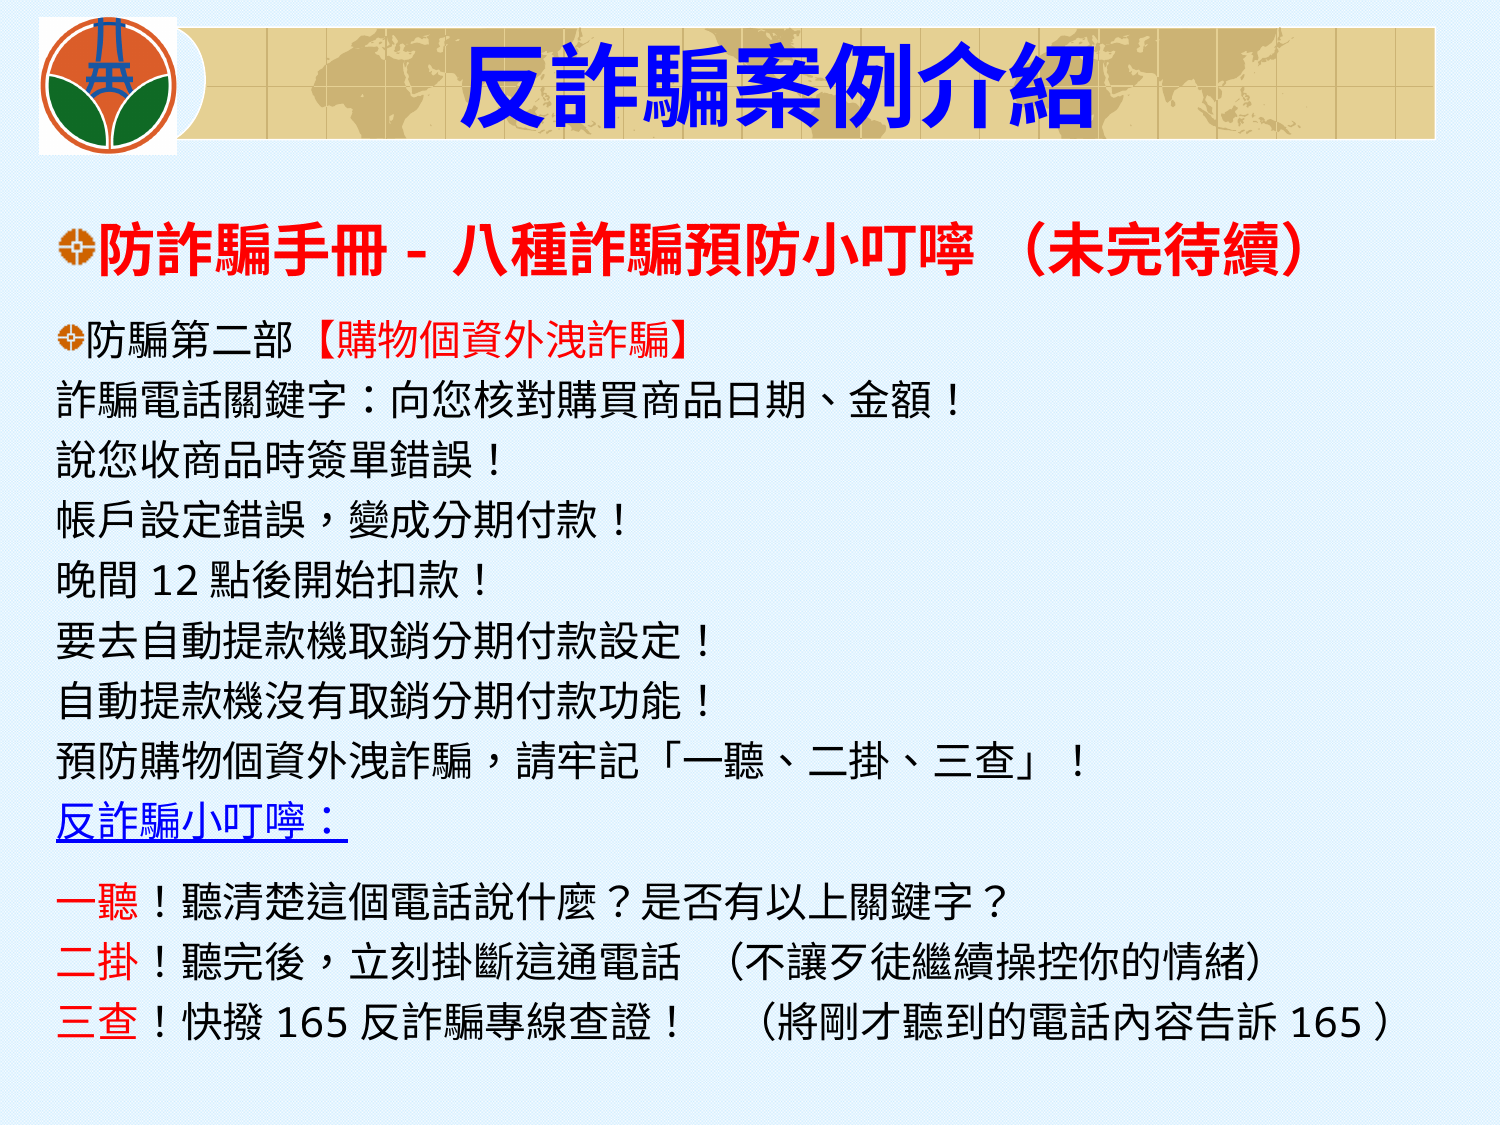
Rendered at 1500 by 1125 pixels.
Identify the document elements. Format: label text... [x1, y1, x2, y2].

picture [0, 0, 1500, 1125]
list 防詐騙手冊-八種詐騙預防小叮嚀 （未完待續） 防騙第二部【購物個資外洩詐騙】 詐騙電話關鍵字：向您核對購買商品日期、金額！ 說您收商品時簽單錯誤！ 帳戶設定錯誤，變成分期付款！ 晚間12點後開始扣款！ 要去自動提款機取銷分期付款設定！ 自動提款機沒有取銷分期付款功能！ 預防購物個資外洩詐騙，請牢記「一聽、二掛、三查」！ 反詐騙小叮嚀： 一聽！聽清楚這個電話說什麼？是否有以上關鍵字？ 二掛！聽完後，立刻掛斷這通電話 （不讓歹徒繼續操控你的情緒） 三查！快撥165反詐騙專線查證！ （將剛才聽到的電話內容告訴165） [41, 191, 1471, 1125]
text_box 反詐騙案例介紹 [442, 19, 1117, 149]
